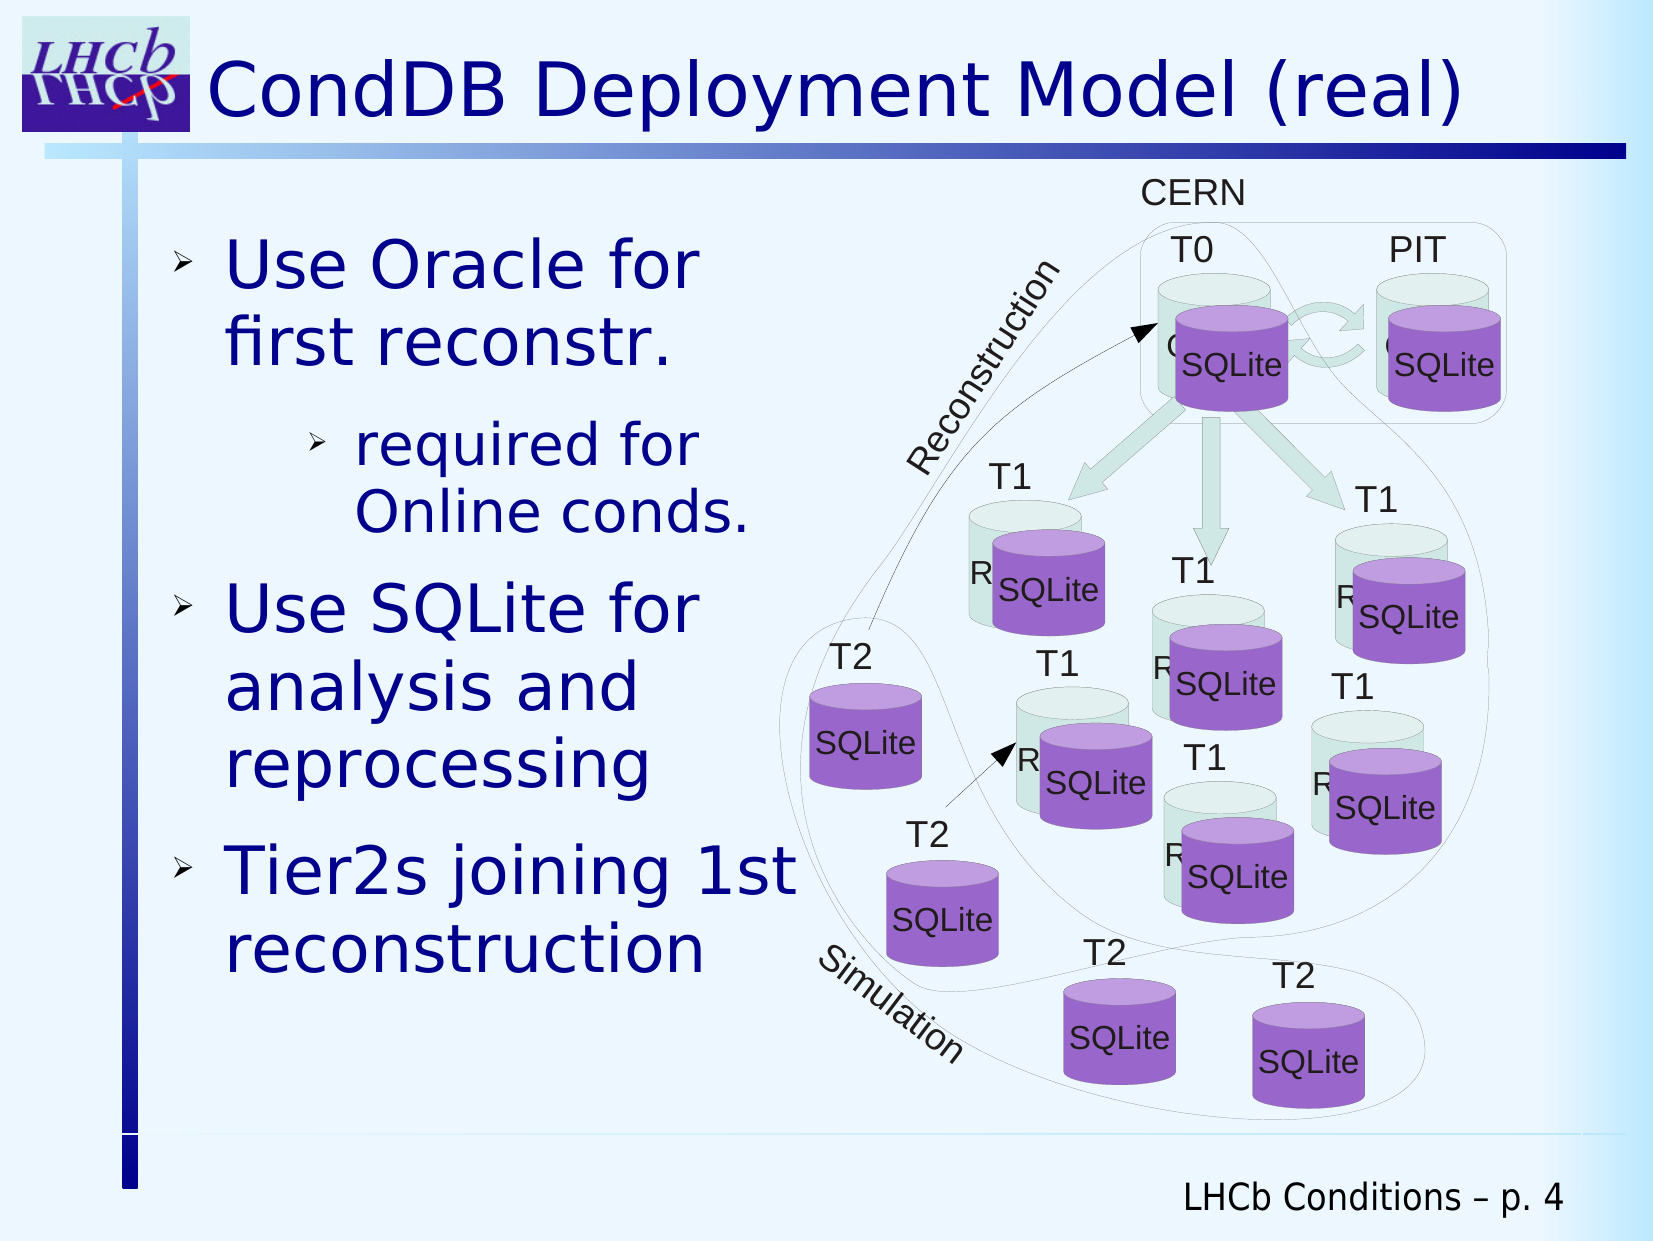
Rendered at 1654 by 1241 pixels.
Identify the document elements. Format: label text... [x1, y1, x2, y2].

picture [22, 16, 190, 132]
list Use Oracle for first reconstr. required for Online conds. Use SQLite for analysis and reprocessing Tier2s joining 1st reconstruction [153, 226, 310, 1095]
chart [310, 159, 1548, 1135]
title CondDB Deployment Model (real) [206, 0, 1582, 182]
